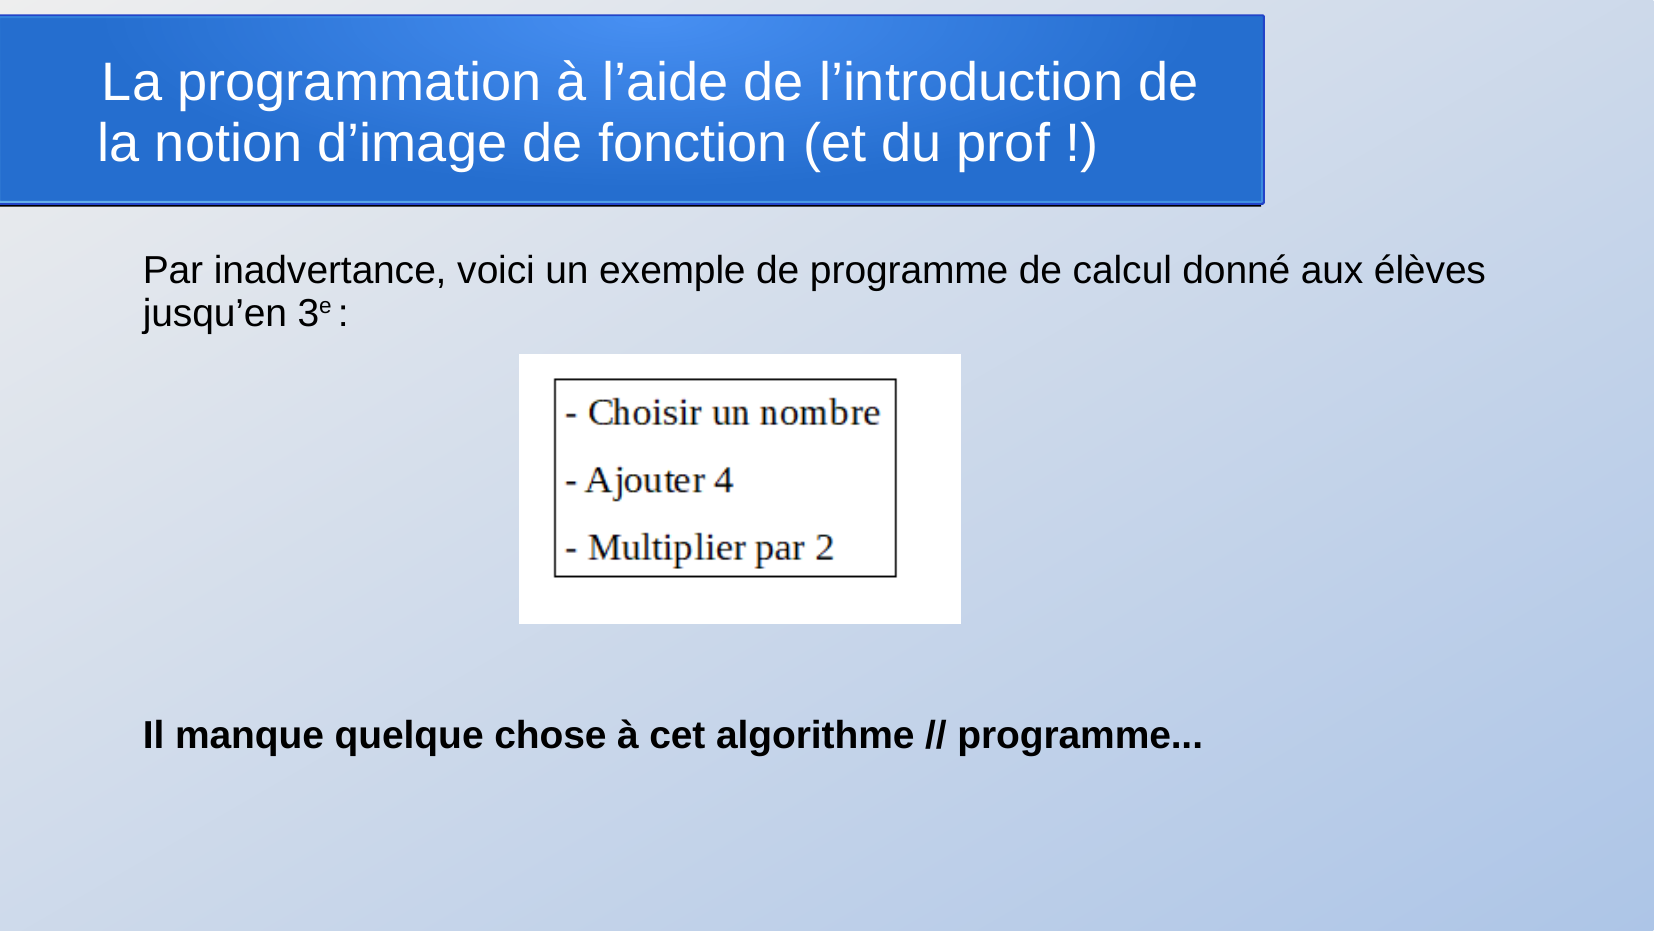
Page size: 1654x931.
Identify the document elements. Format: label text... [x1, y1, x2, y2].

title La programmation à l’aide de l’introduction de la notion d’image de fonction (et du prof !) [82, 35, 1235, 189]
list Par inadvertance, voici un exemple de programme de calcul donné aux élèves jusqu’en 3e : Il manque quelque chose à cet algorithme // programme... [82, 248, 1571, 910]
picture [519, 354, 961, 624]
